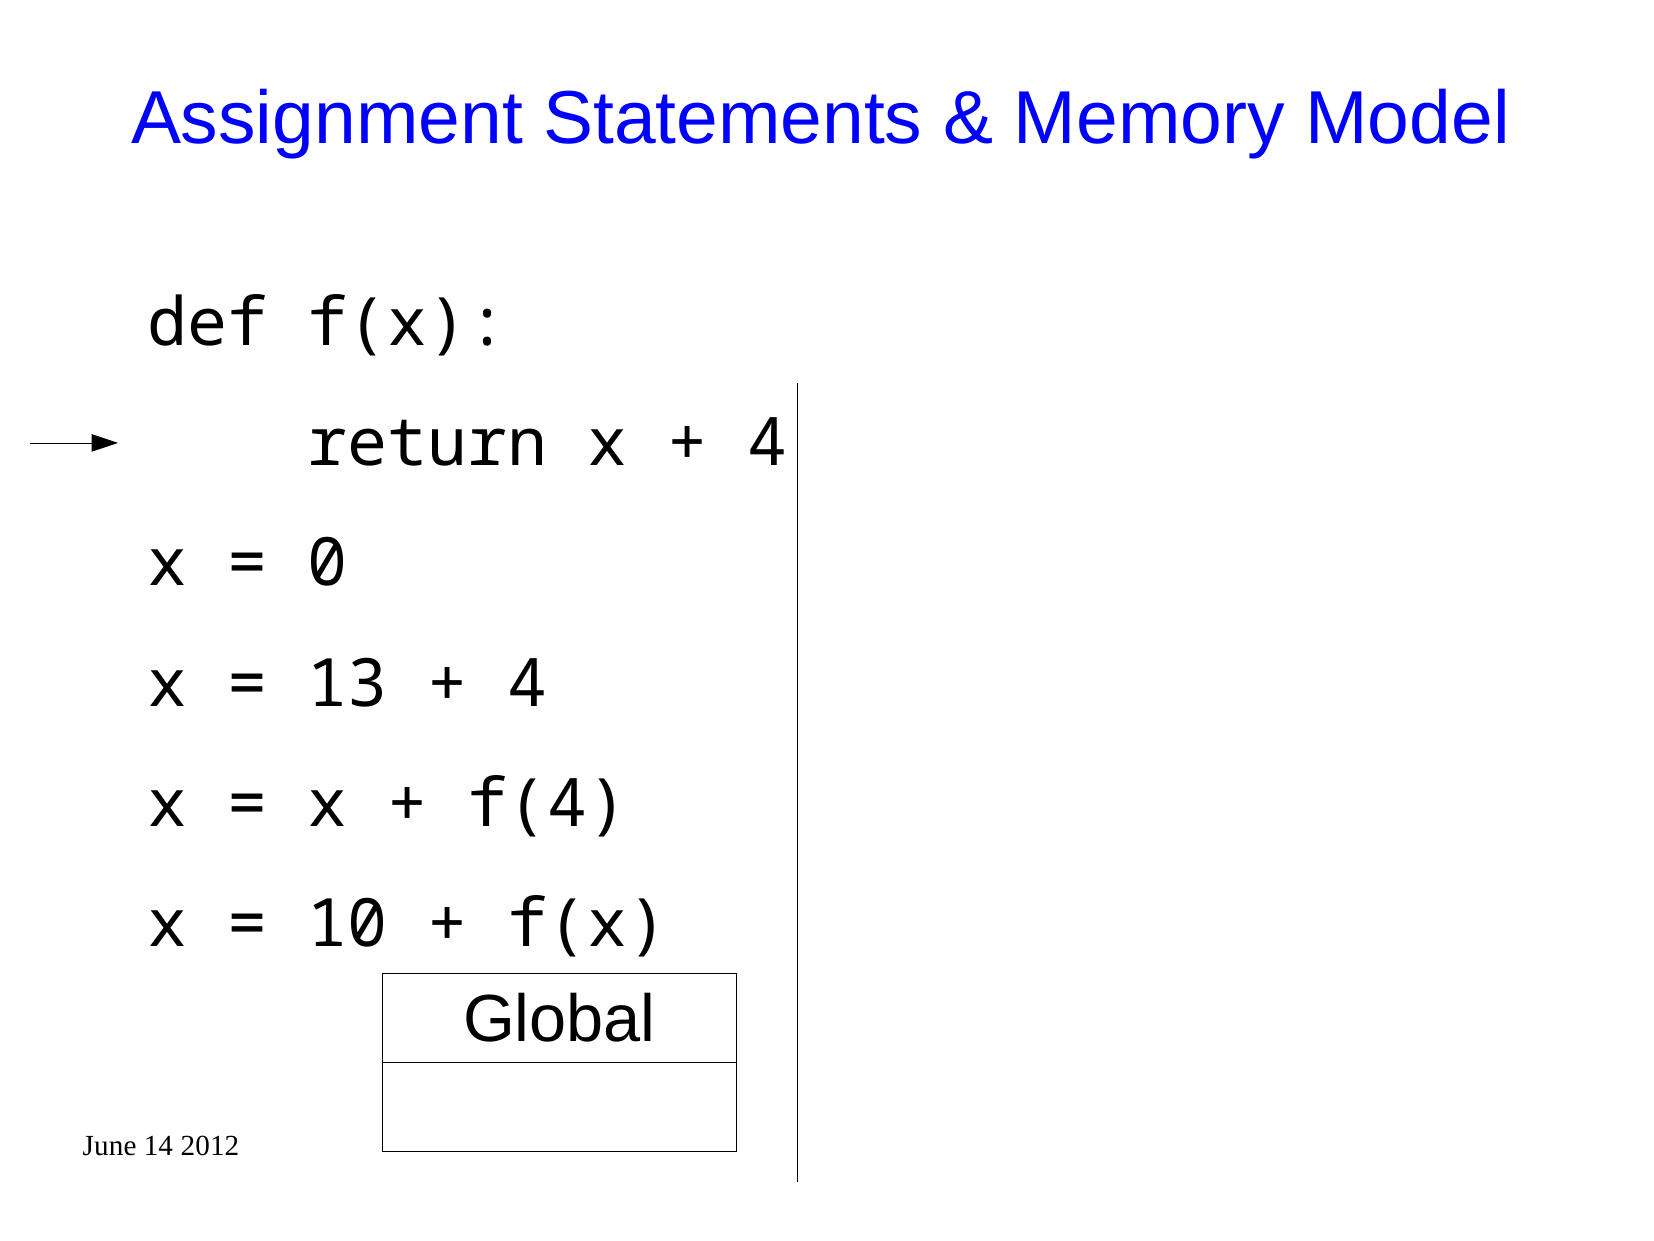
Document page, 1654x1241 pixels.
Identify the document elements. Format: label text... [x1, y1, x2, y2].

title Assignment Statements & Memory Model [76, 58, 1565, 178]
text_box Global [382, 973, 737, 1062]
list def f(x): return x + 4 x = 0 x = 13 + 4 x = x + f(4) x = 10 + f(x) [76, 274, 1506, 822]
